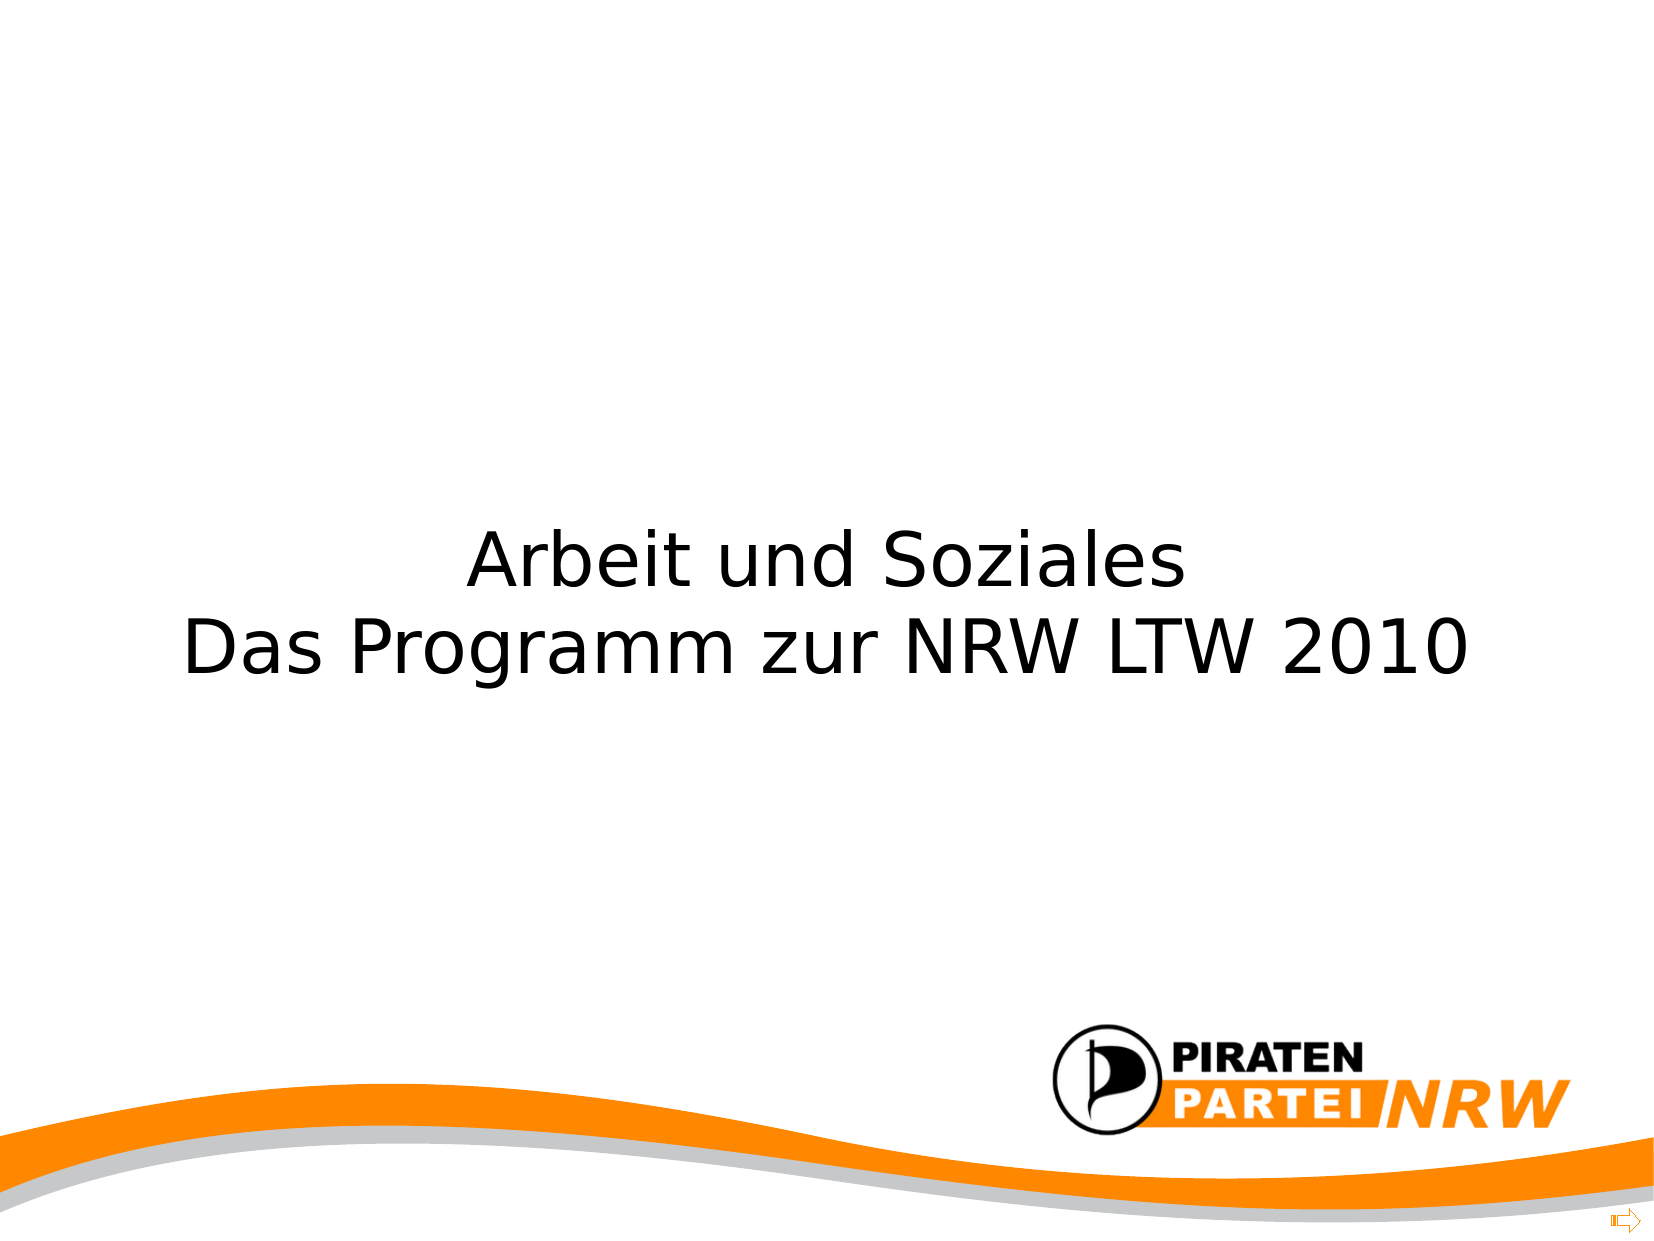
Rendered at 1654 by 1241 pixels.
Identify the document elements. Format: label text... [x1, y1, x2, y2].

title Das Programm zur NRW LTW 2010 [82, 604, 1571, 692]
picture [1045, 1021, 1579, 1140]
text_box Arbeit und Soziales [451, 510, 1203, 613]
